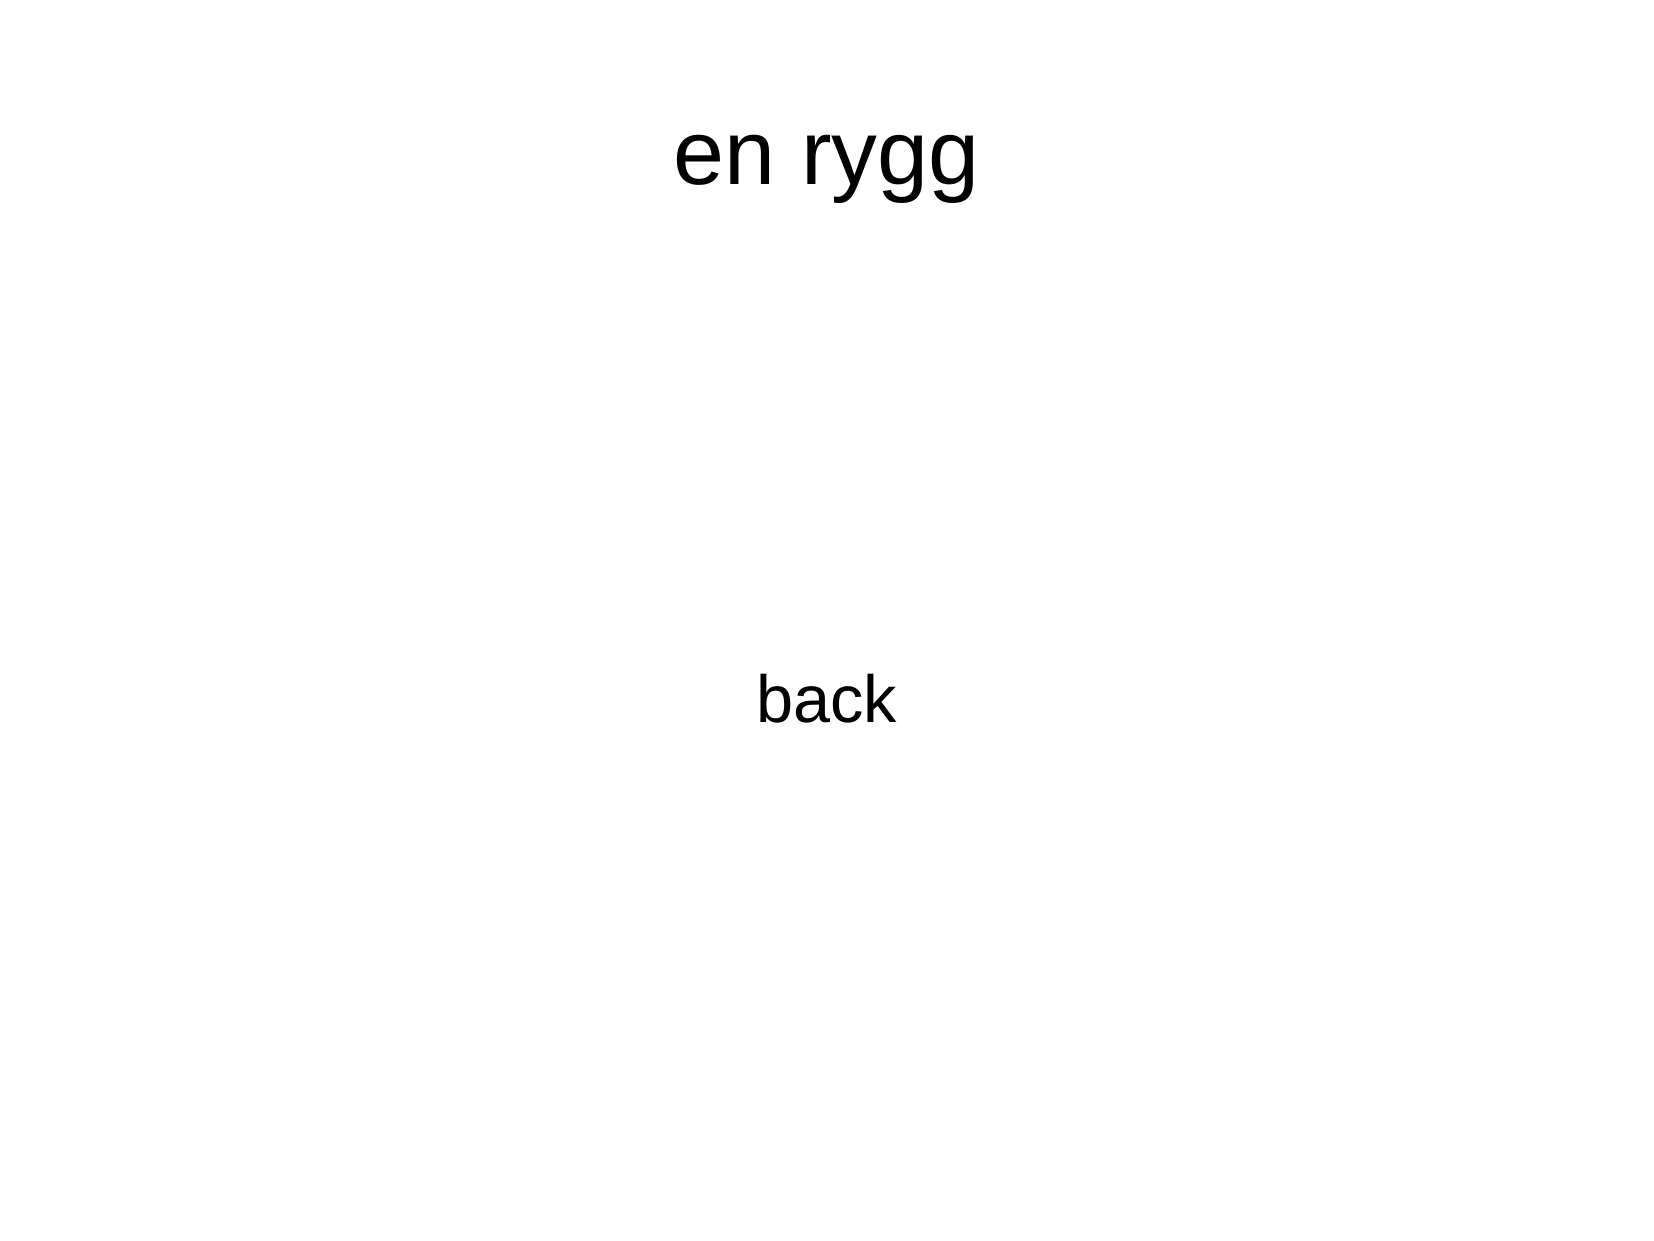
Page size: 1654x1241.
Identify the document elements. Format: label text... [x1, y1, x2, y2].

subtitle back [82, 297, 1571, 1102]
title en rygg [82, 56, 1571, 250]
